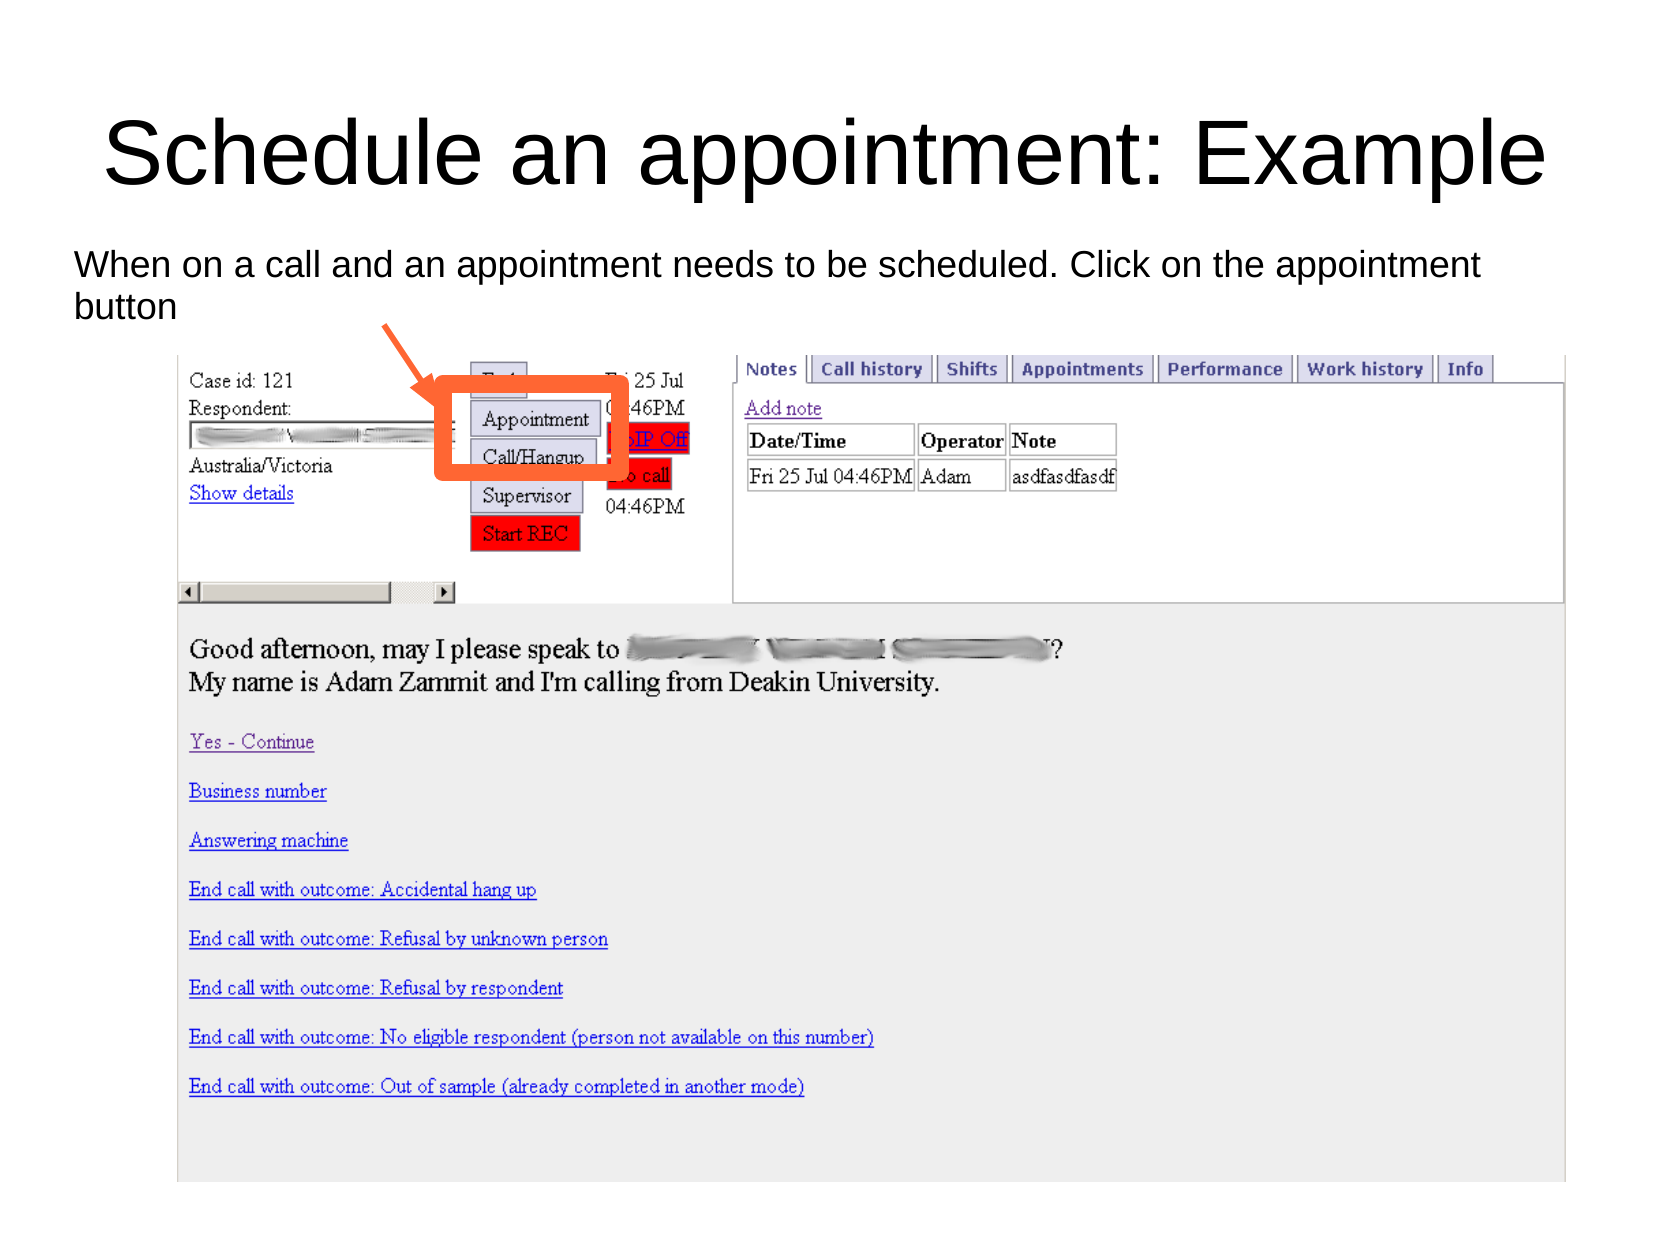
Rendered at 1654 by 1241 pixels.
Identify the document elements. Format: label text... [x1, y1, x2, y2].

picture [177, 355, 1566, 1182]
picture [452, 393, 611, 464]
text_box When on a call and an appointment needs to be scheduled. Click on the appointment button [59, 236, 1565, 378]
title Schedule an appointment: Example [82, 56, 1571, 250]
